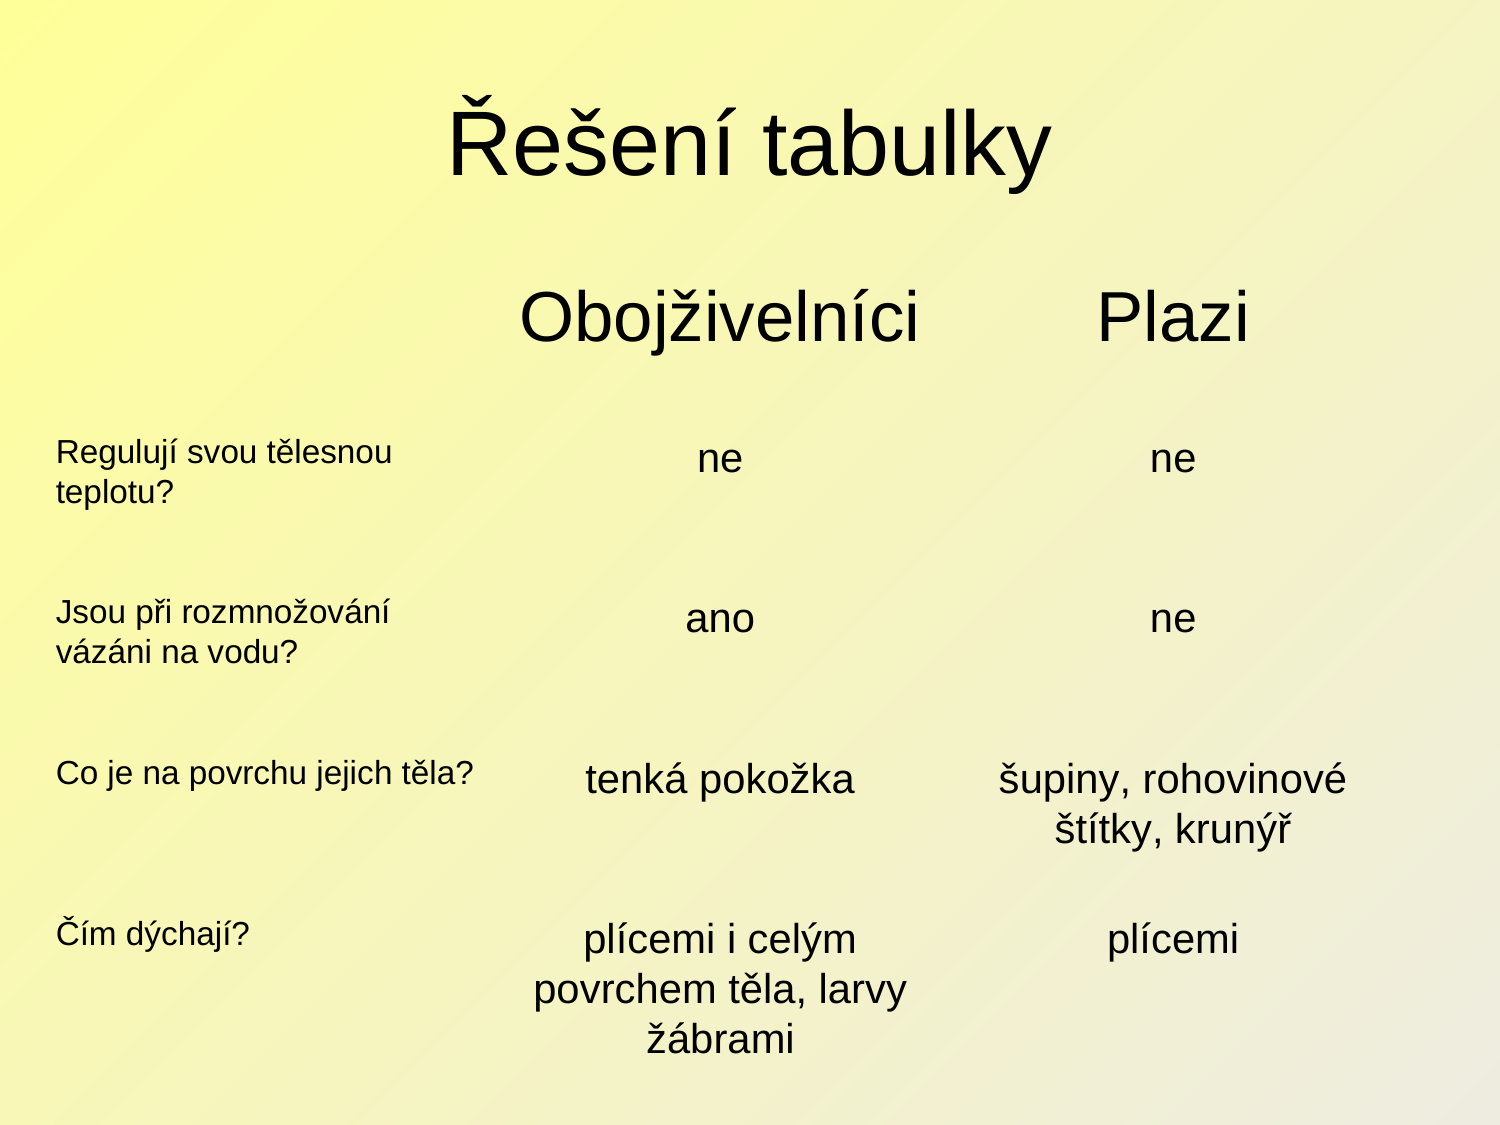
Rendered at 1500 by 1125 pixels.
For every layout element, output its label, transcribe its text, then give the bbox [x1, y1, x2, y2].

table_cell šupiny, rohovinové štítky, krunýř [947, 744, 1400, 904]
table_cell plícemi [947, 904, 1400, 1082]
table_cell Čím dýchají? [41, 904, 494, 1082]
table_cell plícemi i celým povrchem těla, larvy žábrami [494, 904, 947, 1082]
table_cell ne [947, 423, 1400, 583]
table_cell ano [494, 583, 947, 744]
table_header Plazi [947, 262, 1400, 423]
table_header [41, 262, 494, 423]
table_cell ne [494, 423, 947, 583]
table_header Obojživelníci [494, 262, 947, 423]
title Řešení tabulky [75, 45, 1426, 233]
table_cell Jsou při rozmnožování vázáni na vodu? [41, 583, 494, 744]
table_cell ne [947, 583, 1400, 744]
table_cell Co je na povrchu jejich těla? [41, 744, 494, 904]
table_cell tenká pokožka [494, 744, 947, 904]
table_cell Regulují svou tělesnou teplotu? [41, 423, 494, 583]
